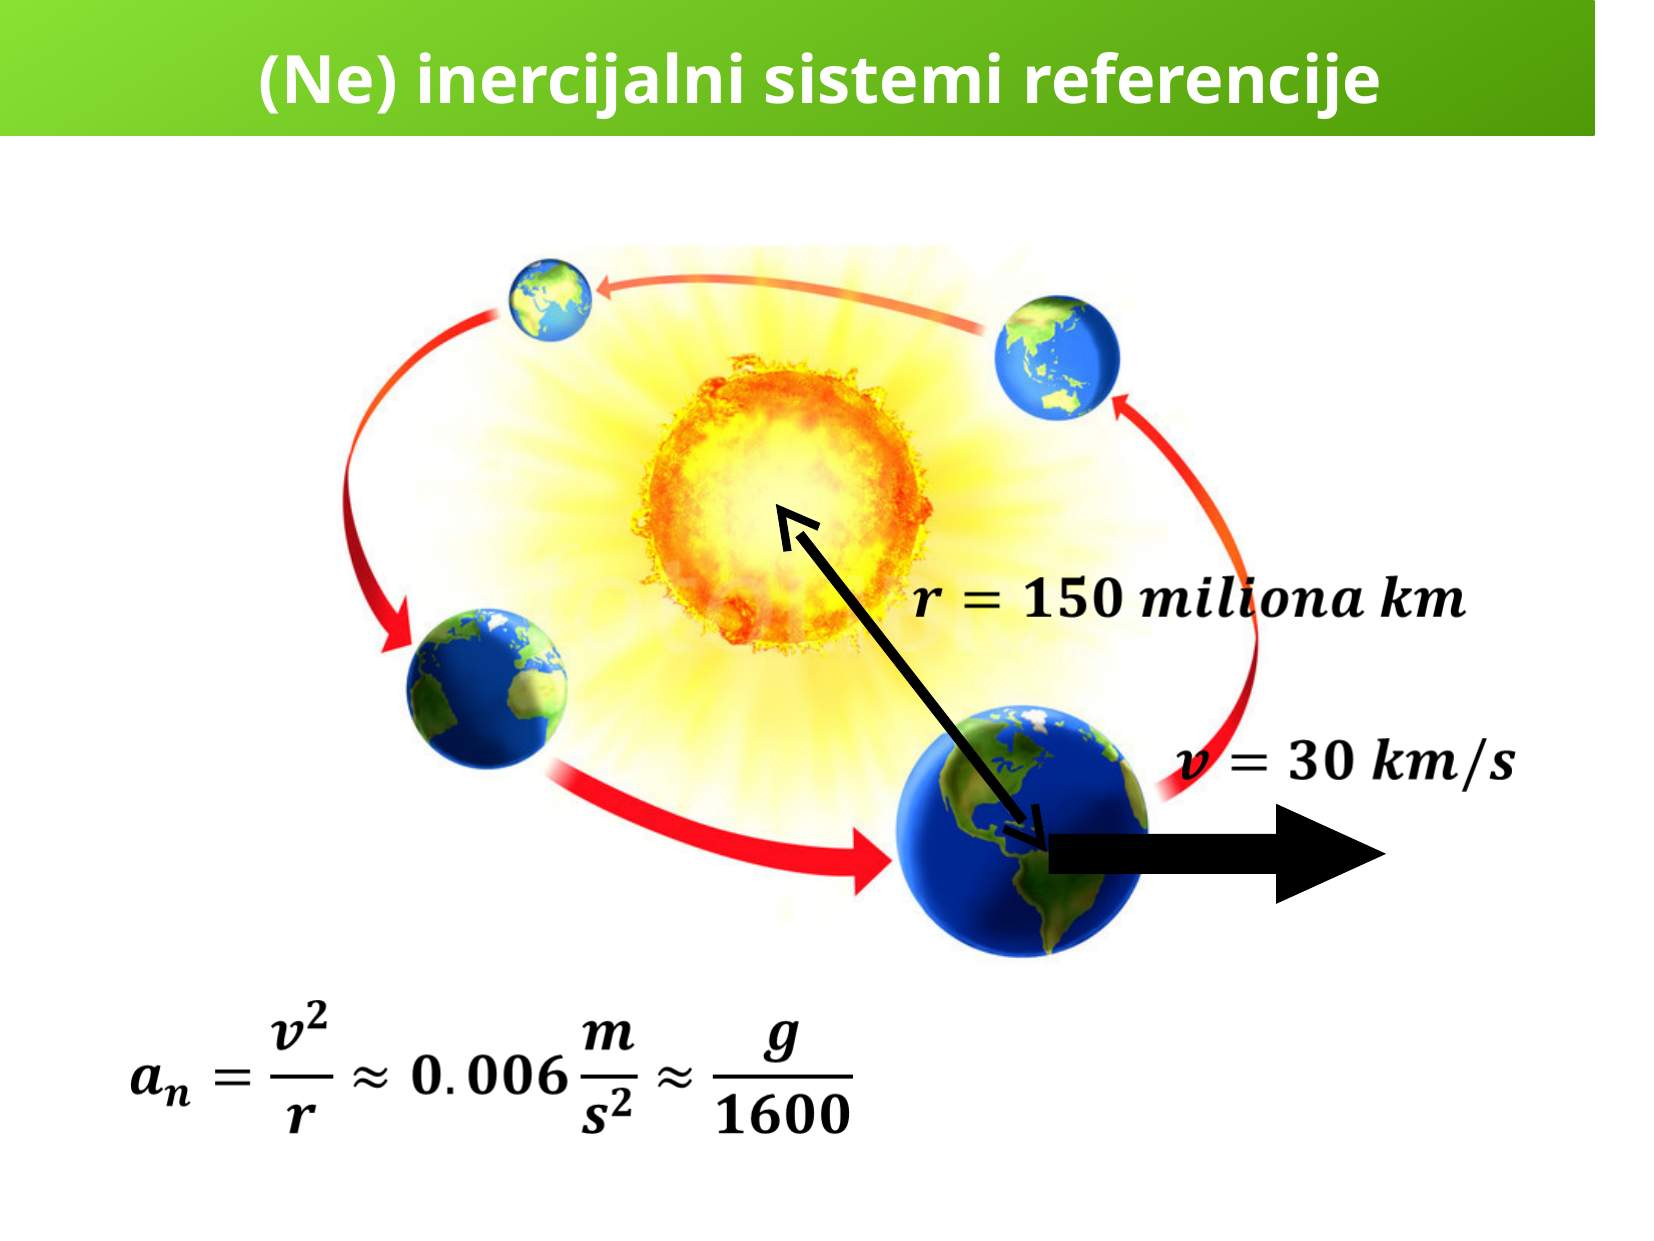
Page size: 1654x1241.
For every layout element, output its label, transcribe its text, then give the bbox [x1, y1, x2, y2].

text_box (Ne) inercijalni sistemi referencije [134, 29, 1508, 125]
picture [103, 983, 878, 1142]
picture [326, 242, 1541, 981]
text_box [1048, 803, 1387, 904]
